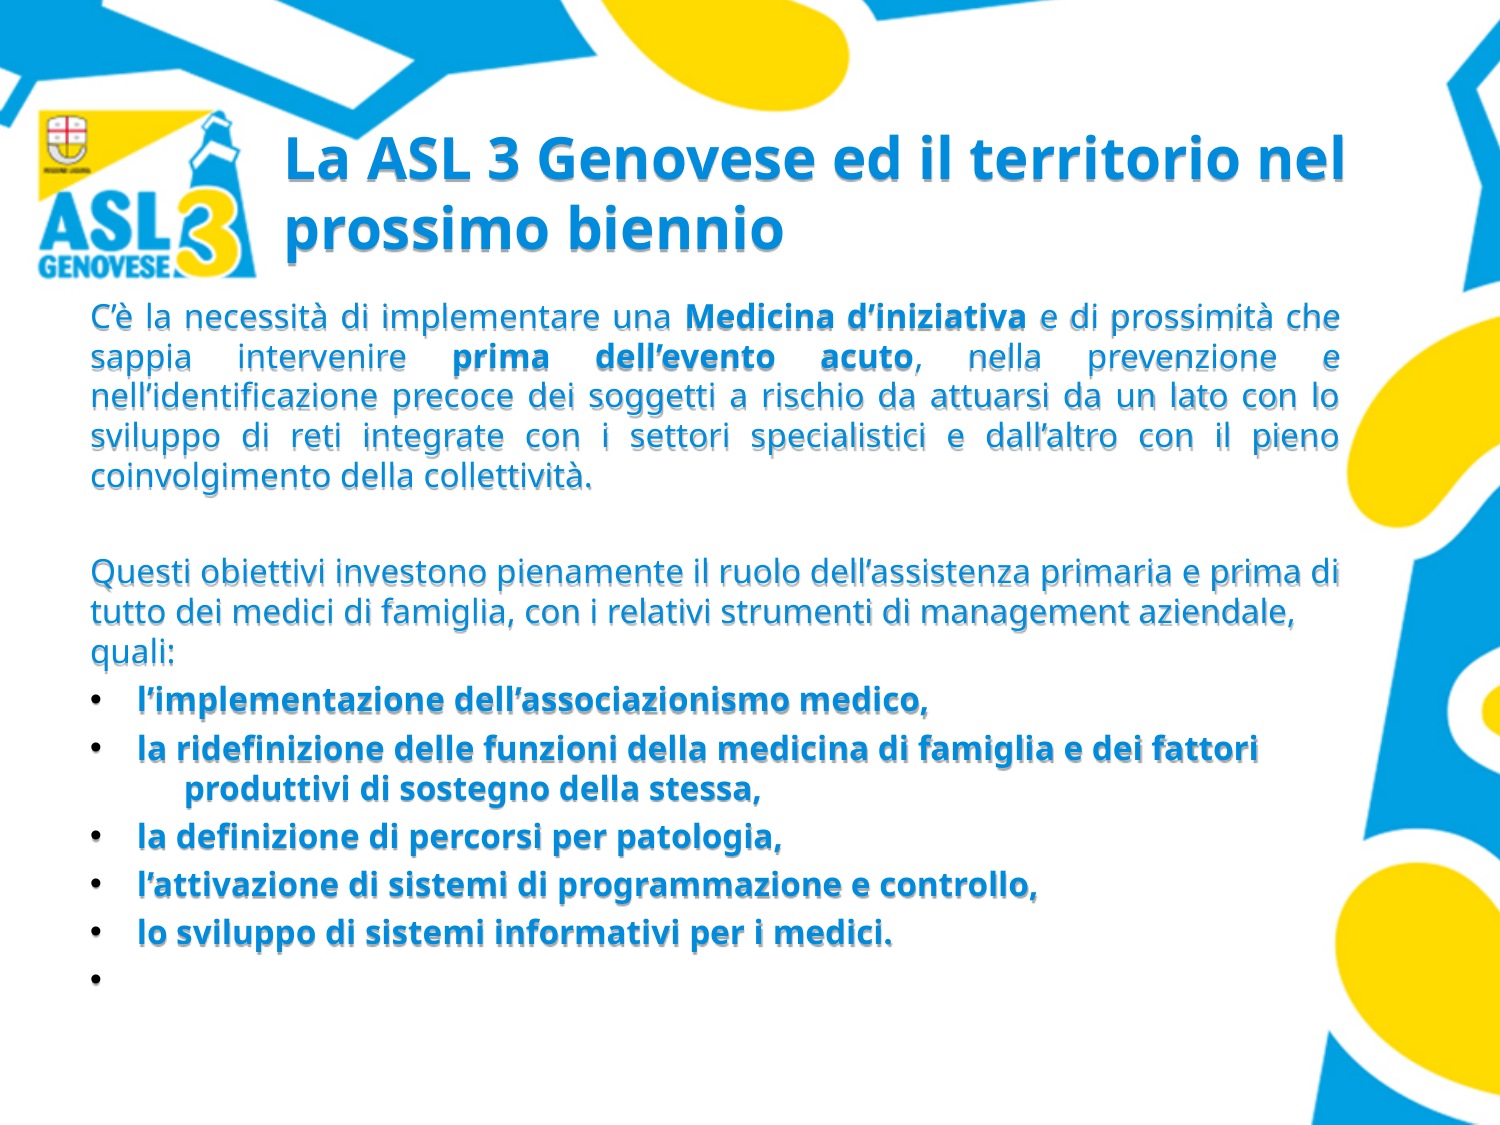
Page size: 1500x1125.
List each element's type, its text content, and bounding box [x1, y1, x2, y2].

title La ASL 3 Genovese ed il territorio nel prossimo biennio [268, 95, 1421, 288]
list C’è la necessità di implementare una Medicina d’iniziativa e di prossimità che sappia intervenire prima dell’evento acuto, nella prevenzione e nell’identificazione precoce dei soggetti a rischio da attuarsi da un lato con lo sviluppo di reti integrate con i settori specialistici e dall’altro con il pieno coinvolgimento della collettività. Questi obiettivi investono pienamente il ruolo dell’assistenza primaria e prima di tutto dei medici di famiglia, con i relativi strumenti di management aziendale, quali: l’implementazione dell’associazionismo medico, la ridefinizione delle funzioni della medicina di famiglia e dei fattori produttivi di sostegno della stessa, la definizione di percorsi per patologia, l’attivazione di sistemi di programmazione e controllo, lo sviluppo di sistemi informativi per i medici. [75, 287, 1357, 1059]
